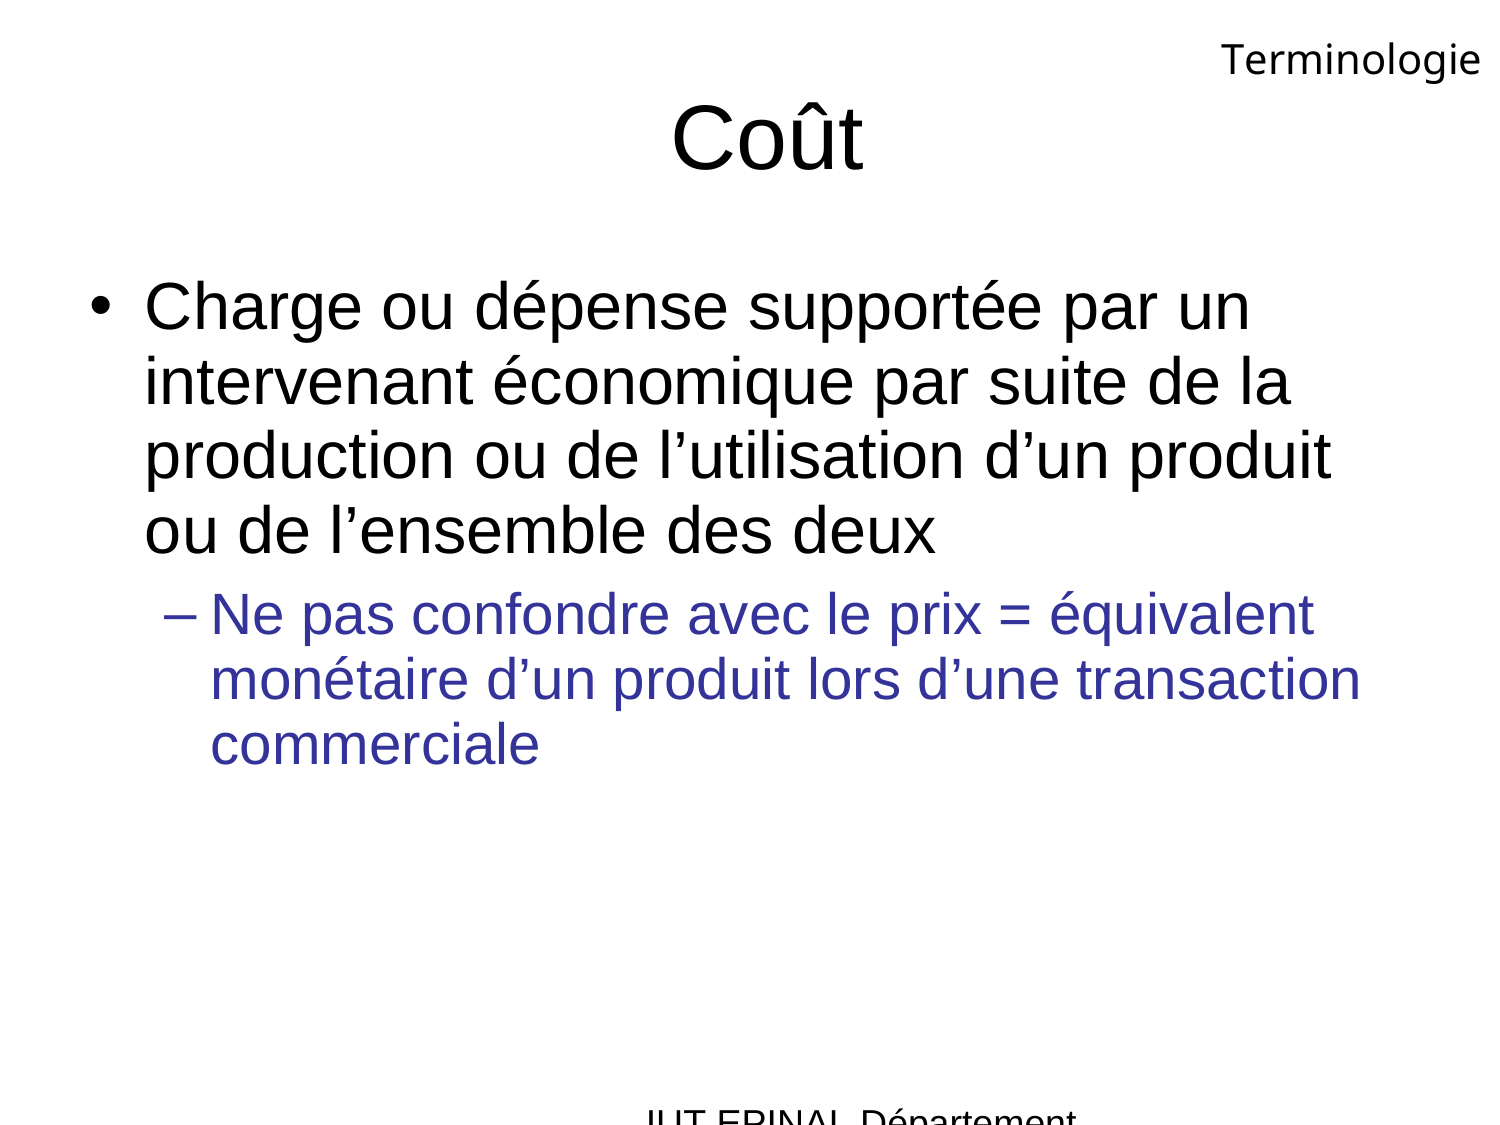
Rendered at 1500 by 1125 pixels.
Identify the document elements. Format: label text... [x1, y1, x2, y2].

list Charge ou dépense supportée par un intervenant économique par suite de la production ou de l’utilisation d’un produit ou de l’ensemble des deux Ne pas confondre avec le prix = équivalent monétaire d’un produit lors d’une transaction commerciale [75, 262, 1426, 1005]
title Coût [75, 45, 1426, 233]
text_box Terminologie [1206, 24, 1498, 91]
